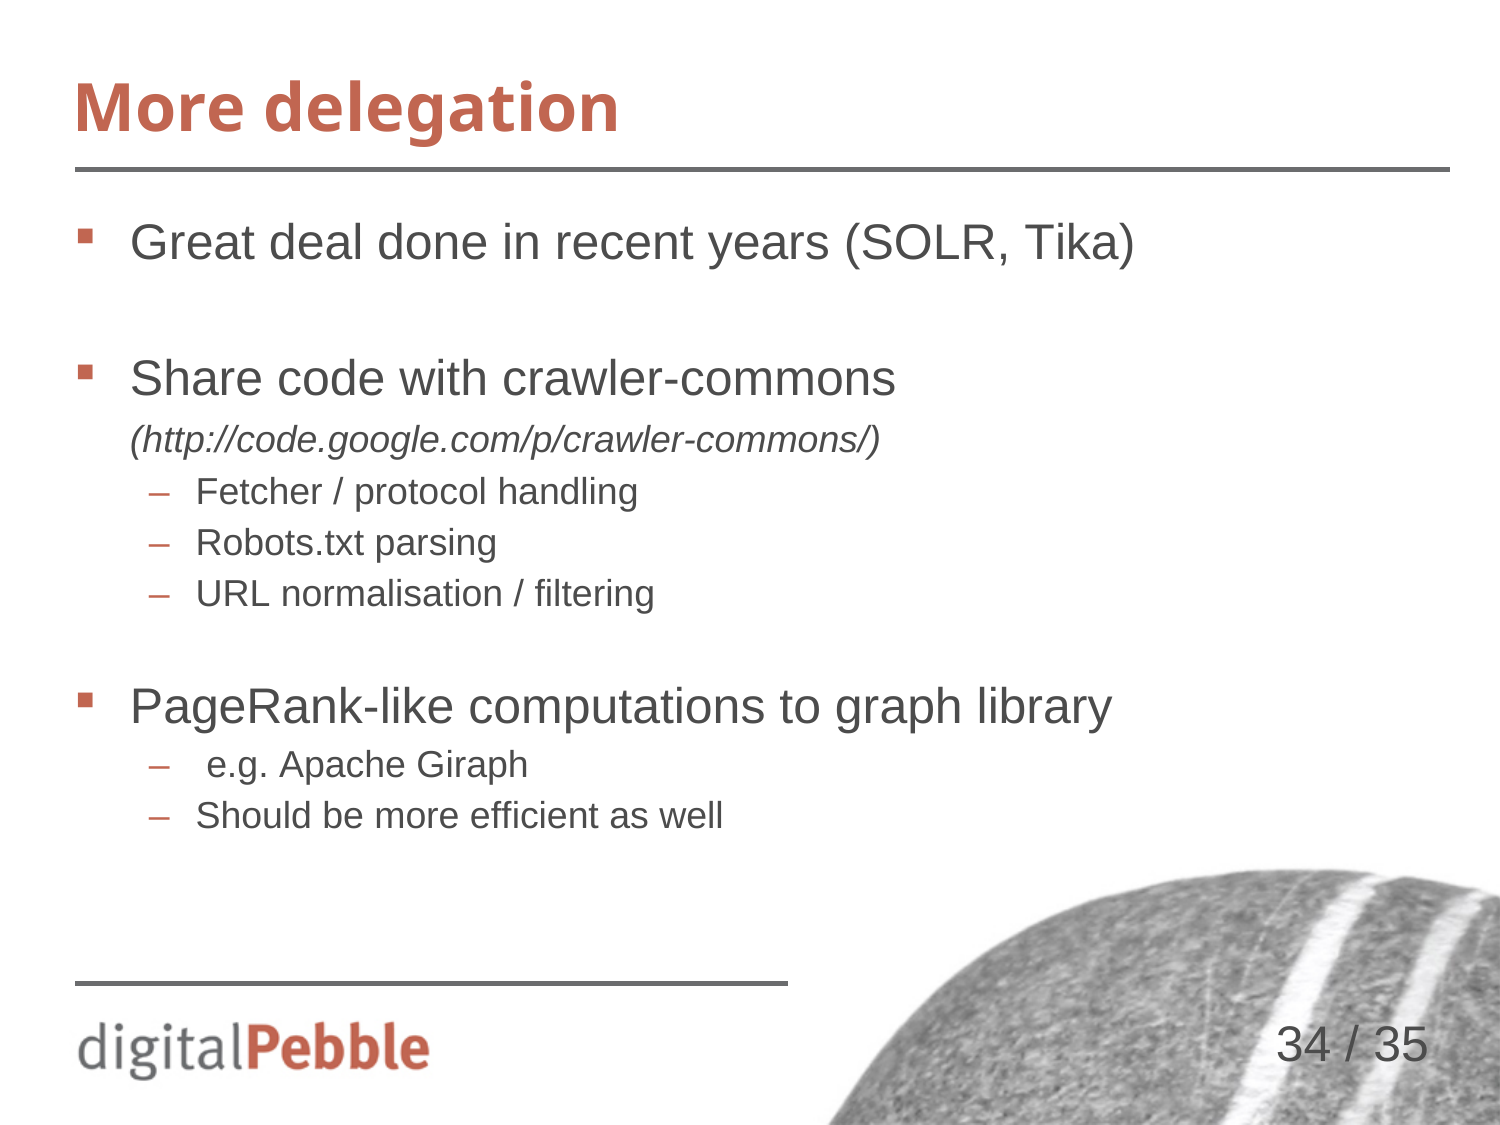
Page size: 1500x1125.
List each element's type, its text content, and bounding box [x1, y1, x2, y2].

title More delegation [57, 37, 1438, 174]
list Great deal done in recent years (SOLR, Tika) Share code with crawler-commons (http://code.google.com/p/crawler-commons/) Fetcher / protocol handling Robots.txt parsing URL normalisation / filtering PageRank-like computations to graph library e.g. Apache Giraph Should be more efficient as well [59, 206, 1439, 945]
picture [0, 0, 1500, 1125]
